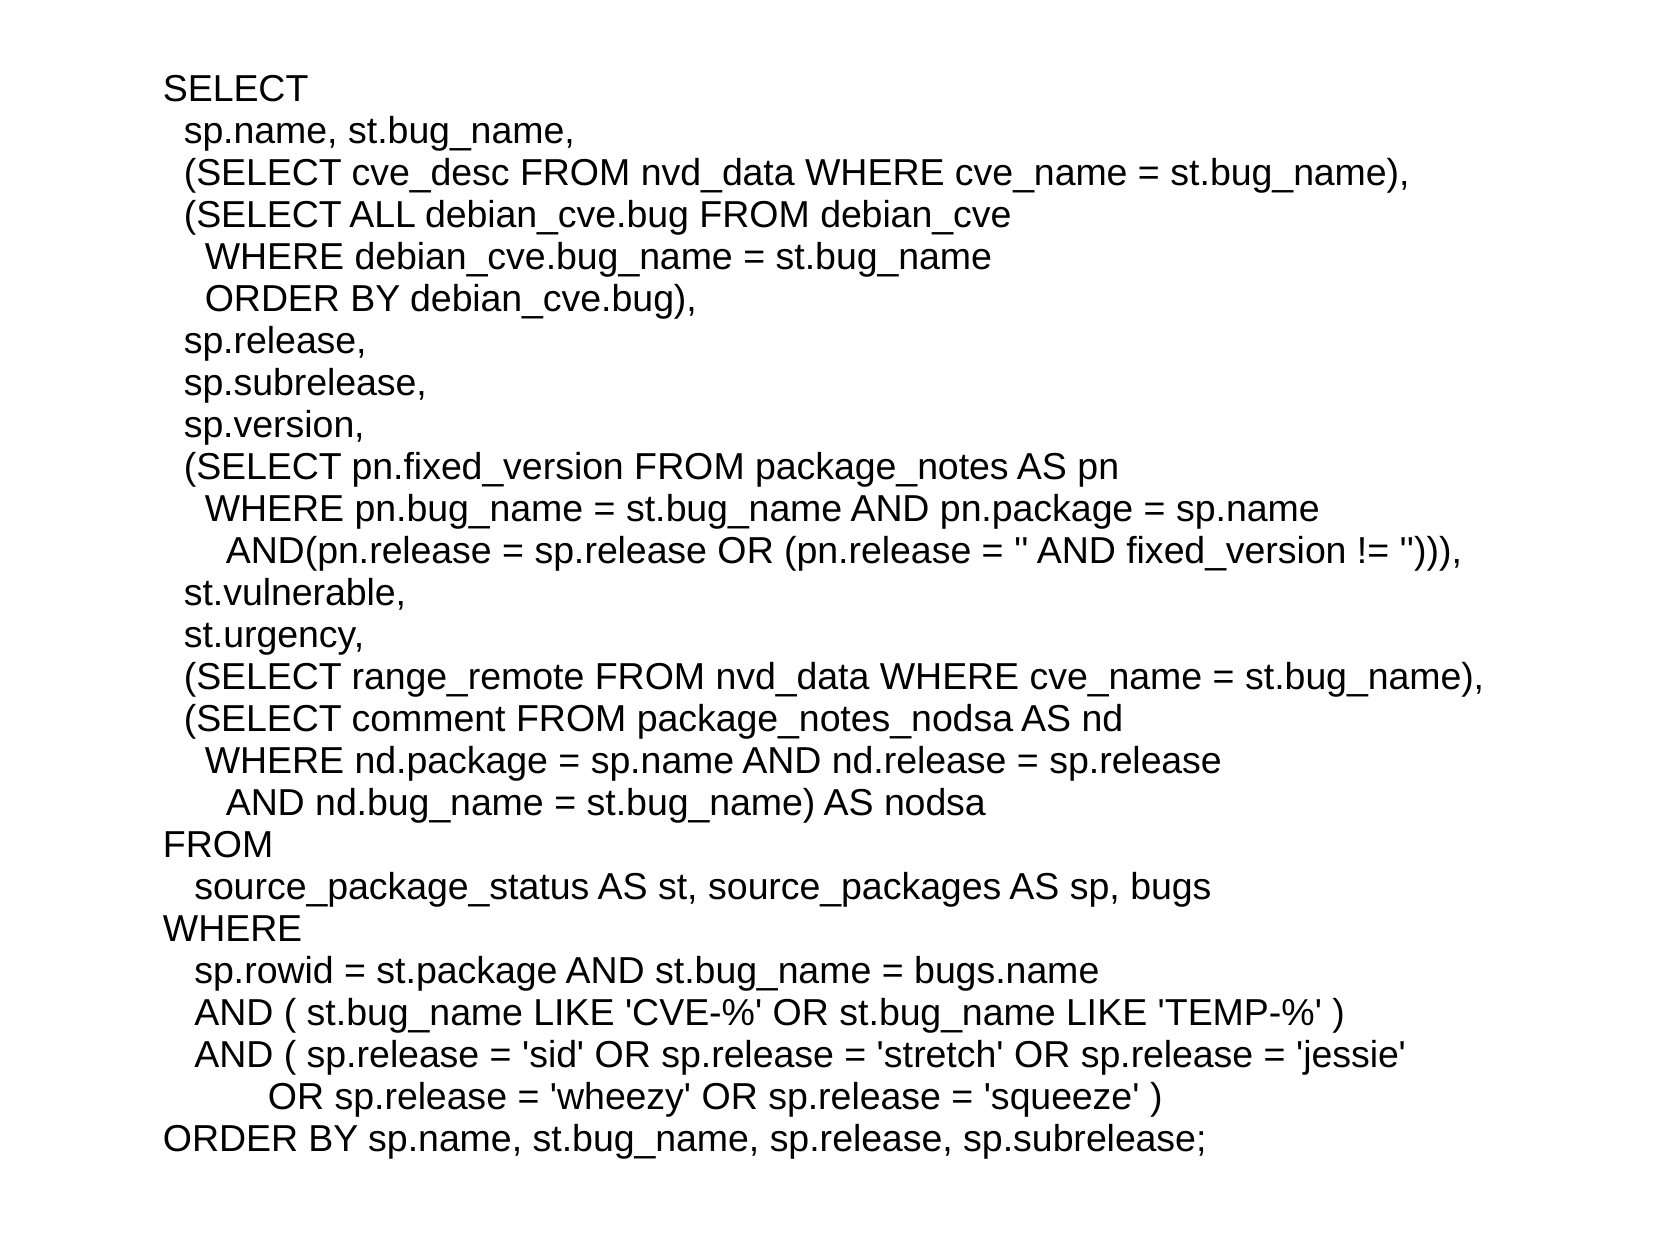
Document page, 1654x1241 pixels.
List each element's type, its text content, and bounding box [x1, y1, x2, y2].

text_box SELECT sp.name, st.bug_name, (SELECT cve_desc FROM nvd_data WHERE cve_name = st.bug_name), (SELECT ALL debian_cve.bug FROM debian_cve WHERE debian_cve.bug_name = st.bug_name ORDER BY debian_cve.bug), sp.release, sp.subrelease, sp.version, (SELECT pn.fixed_version FROM package_notes AS pn WHERE pn.bug_name = st.bug_name AND pn.package = sp.name AND(pn.release = sp.release OR (pn.release = '' AND fixed_version != ''))), st.vulnerable, st.urgency, (SELECT range_remote FROM nvd_data WHERE cve_name = st.bug_name), (SELECT comment FROM package_notes_nodsa AS nd WHERE nd.package = sp.name AND nd.release = sp.release AND nd.bug_name = st.bug_name) AS nodsa FROM source_package_status AS st, source_packages AS sp, bugs WHERE sp.rowid = st.package AND st.bug_name = bugs.name AND ( st.bug_name LIKE 'CVE-%' OR st.bug_name LIKE 'TEMP-%' ) AND ( sp.release = 'sid' OR sp.release = 'stretch' OR sp.release = 'jessie' OR sp.release = 'wheezy' OR sp.release = 'squeeze' ) ORDER BY sp.name, st.bug_name, sp.release, sp.subrelease; [148, 60, 1501, 1167]
